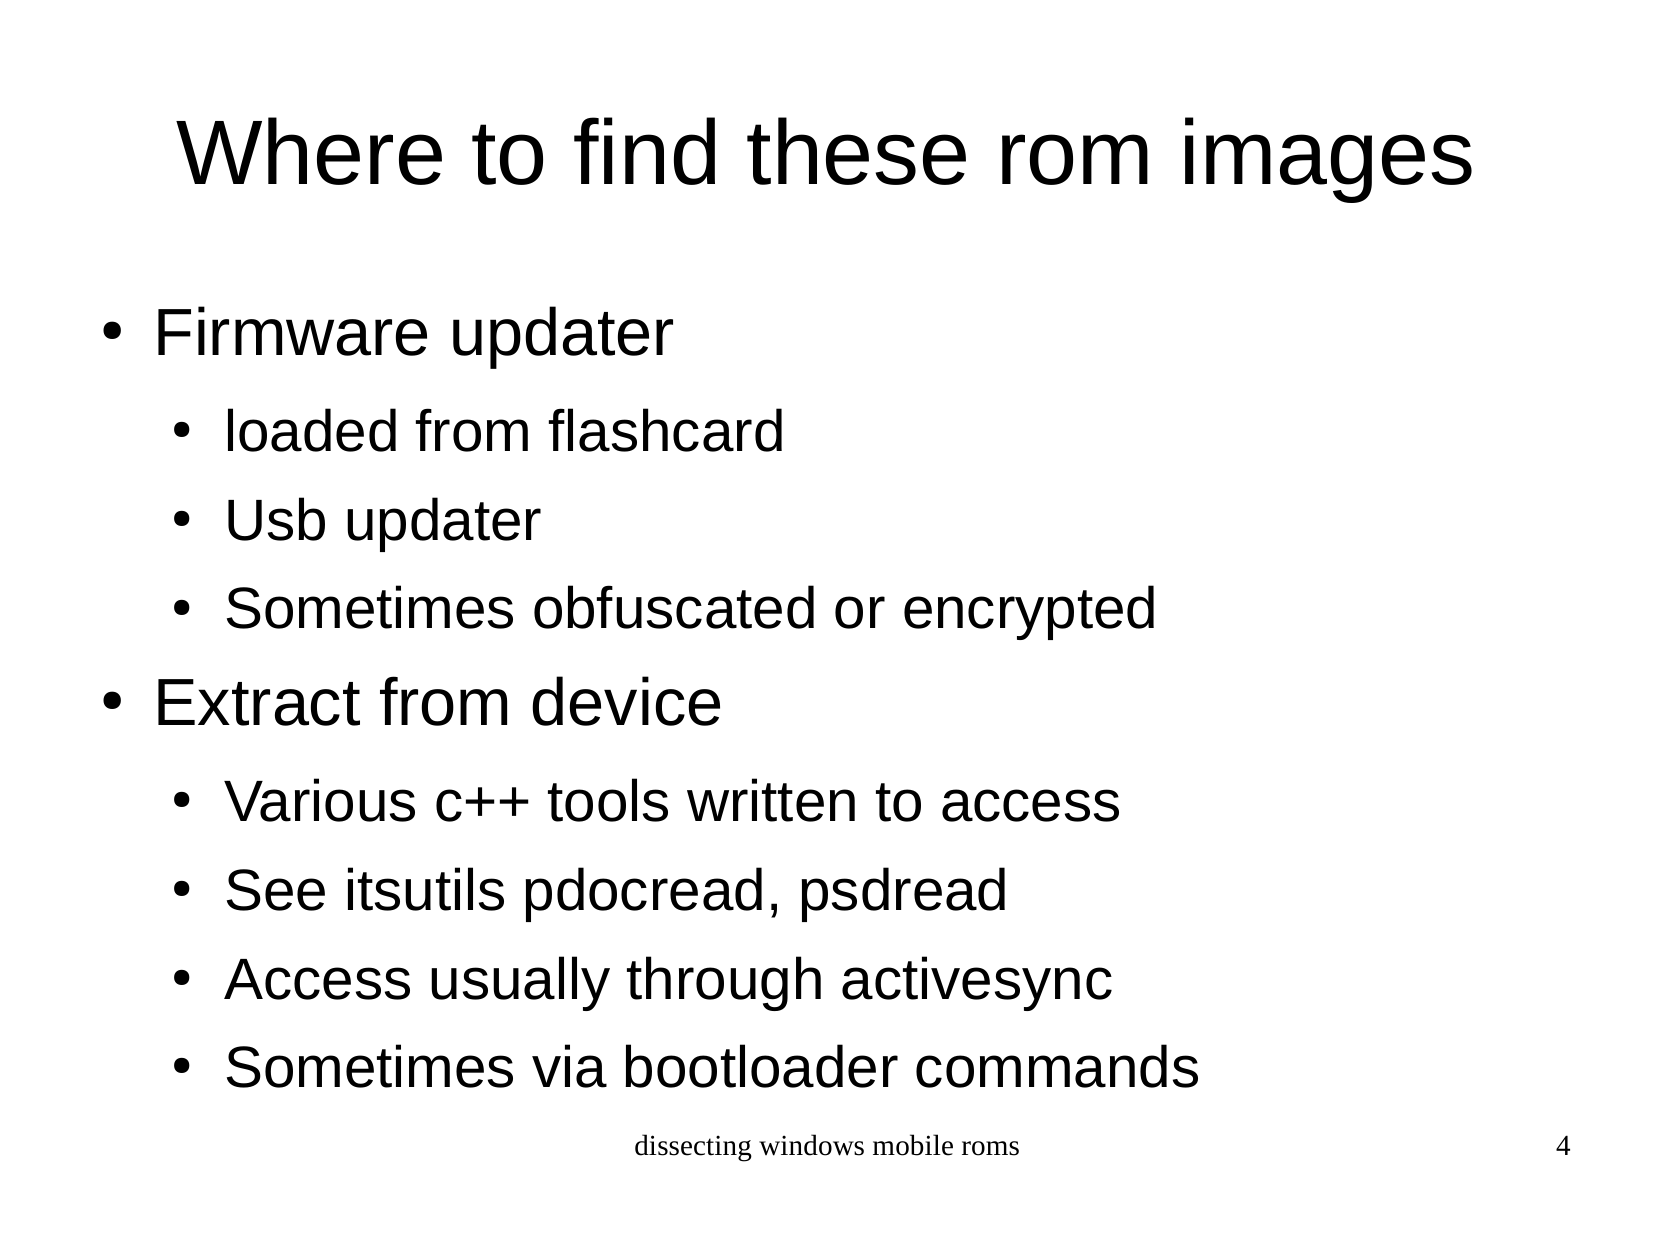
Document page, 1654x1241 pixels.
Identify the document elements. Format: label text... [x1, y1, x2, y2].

title Where to find these rom images [82, 49, 1571, 257]
list Firmware updater loaded from flashcard Usb updater Sometimes obfuscated or encrypted Extract from device Various c++ tools written to access See itsutils pdocread, psdread Access usually through activesync Sometimes via bootloader commands [82, 294, 1571, 1198]
